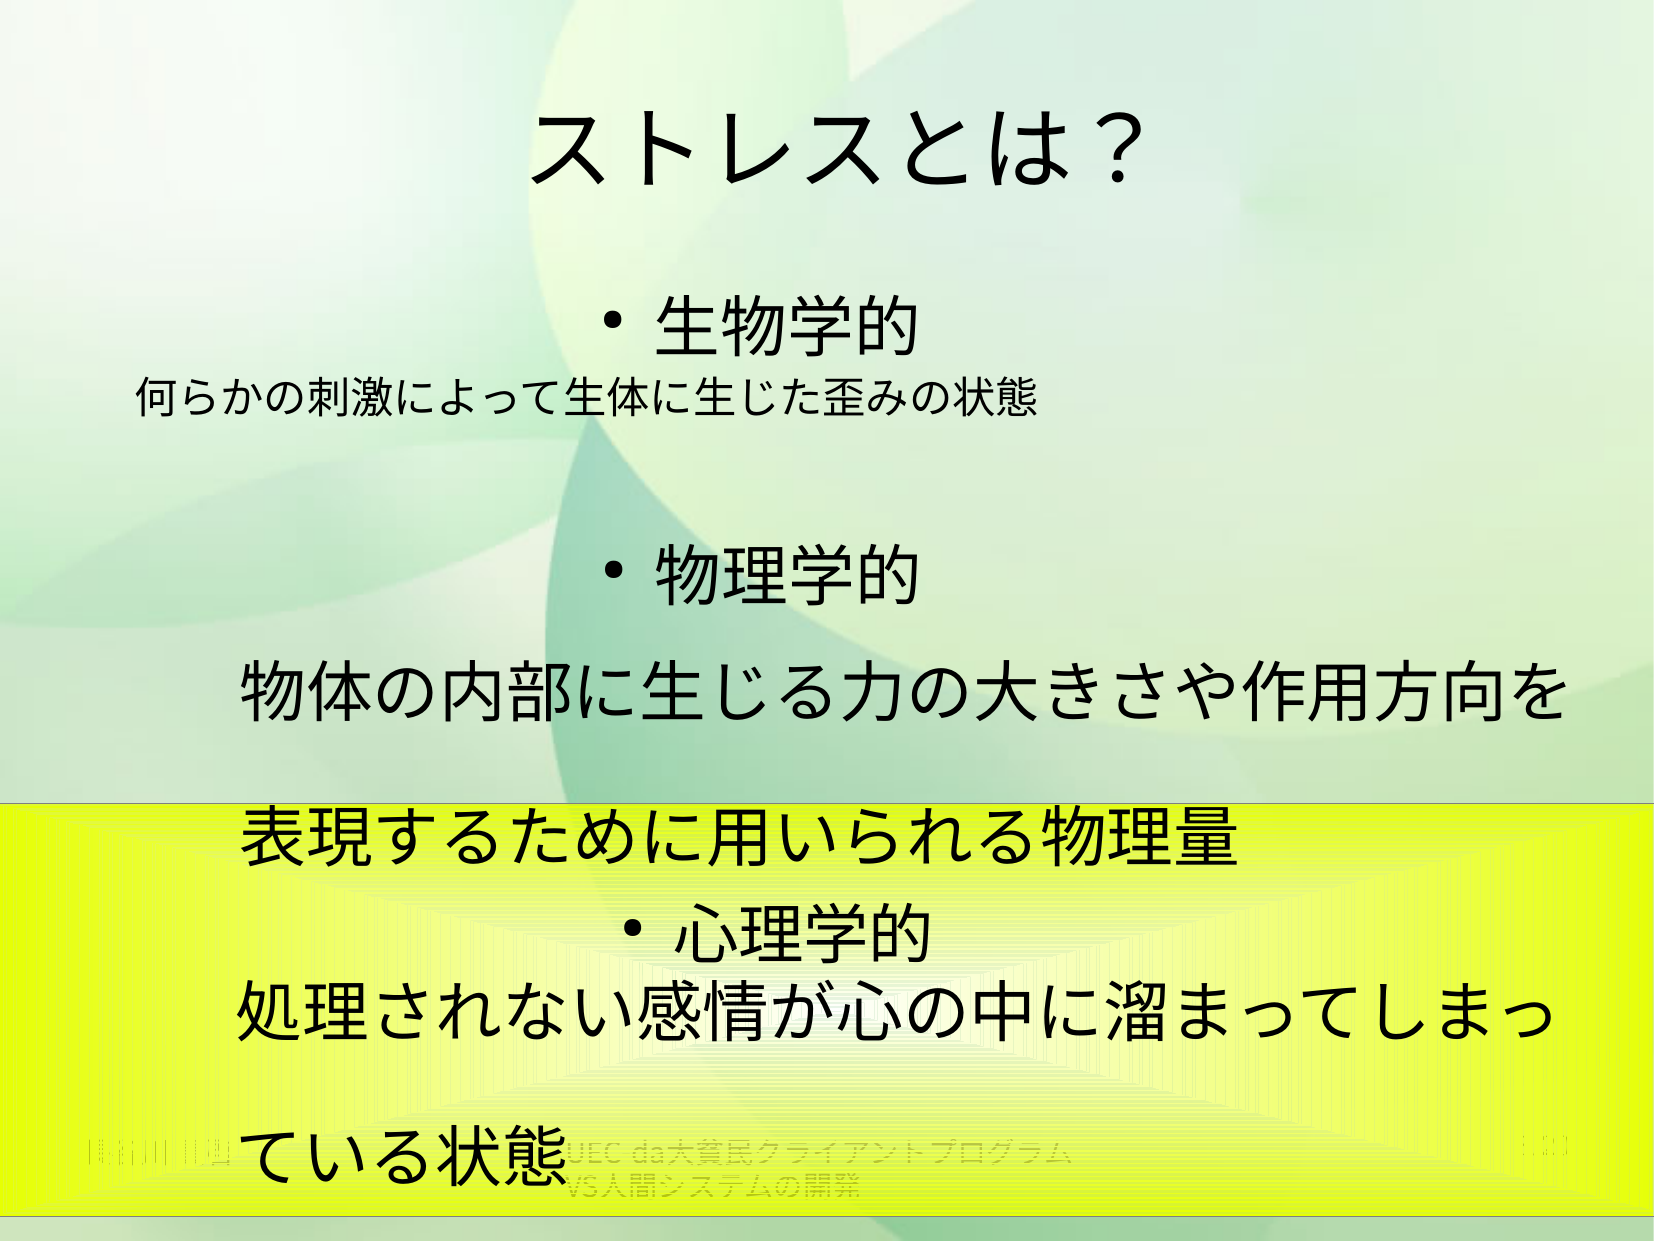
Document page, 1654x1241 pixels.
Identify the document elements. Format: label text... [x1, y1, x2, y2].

picture [0, 0, 1654, 803]
picture [0, 1217, 1654, 1241]
list 生物学的 [583, 225, 1106, 394]
list 何らかの刺激によって生体に生じた歪みの状態 [88, 332, 1612, 427]
title ストレスとは？ [99, 38, 1589, 247]
list [52, 593, 603, 899]
list 物体の内部に生じる力の大きさや作用方向を表現するために用いられる物理量 [168, 590, 1624, 897]
list 物理学的 [584, 475, 1045, 628]
list 処理されない感情が心の中に溜まってしまっている状態 [165, 910, 1621, 1217]
text_box [0, 803, 603, 1217]
list 心理学的 [603, 835, 1077, 977]
text_box [1077, 803, 1654, 1217]
